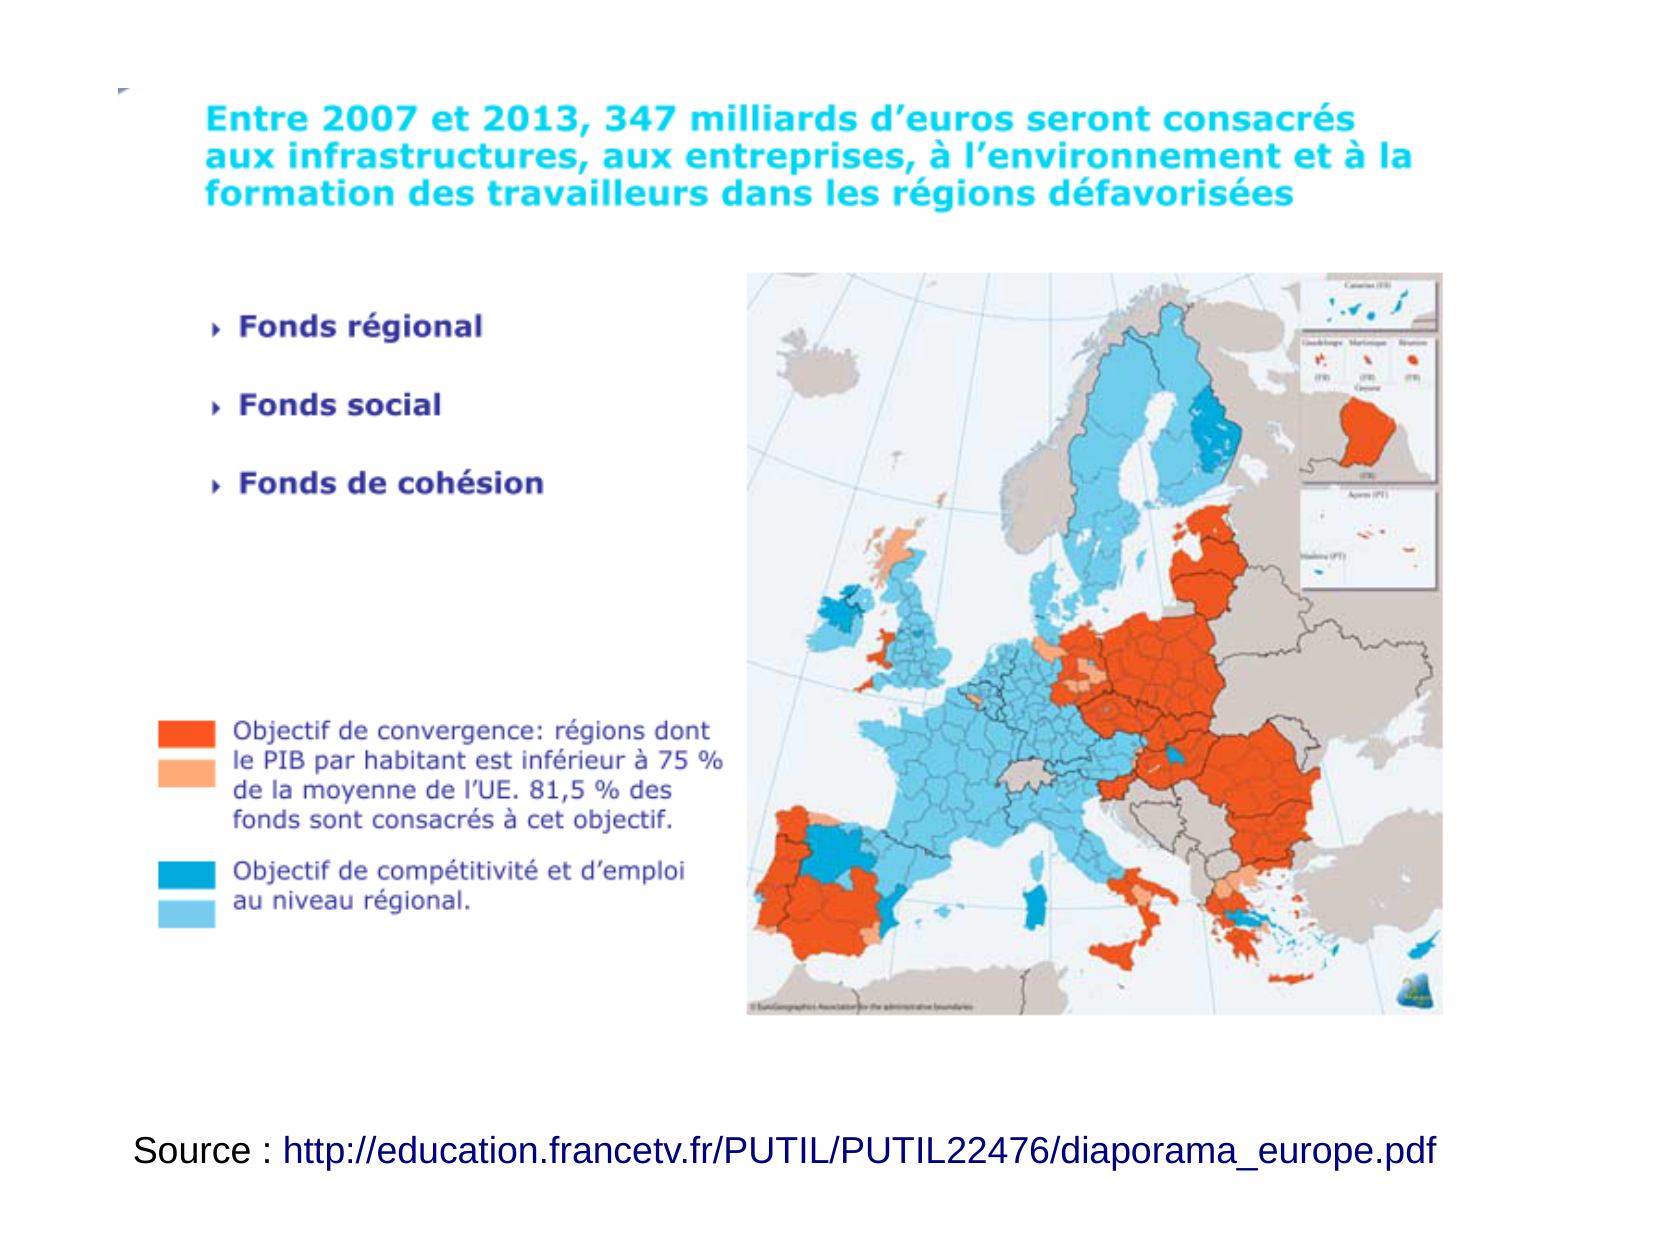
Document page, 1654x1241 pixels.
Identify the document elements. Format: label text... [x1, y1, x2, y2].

text_box Source : http://education.francetv.fr/PUTIL/PUTIL22476/diaporama_europe.pdf [118, 1122, 1506, 1222]
picture [118, 88, 1595, 1035]
